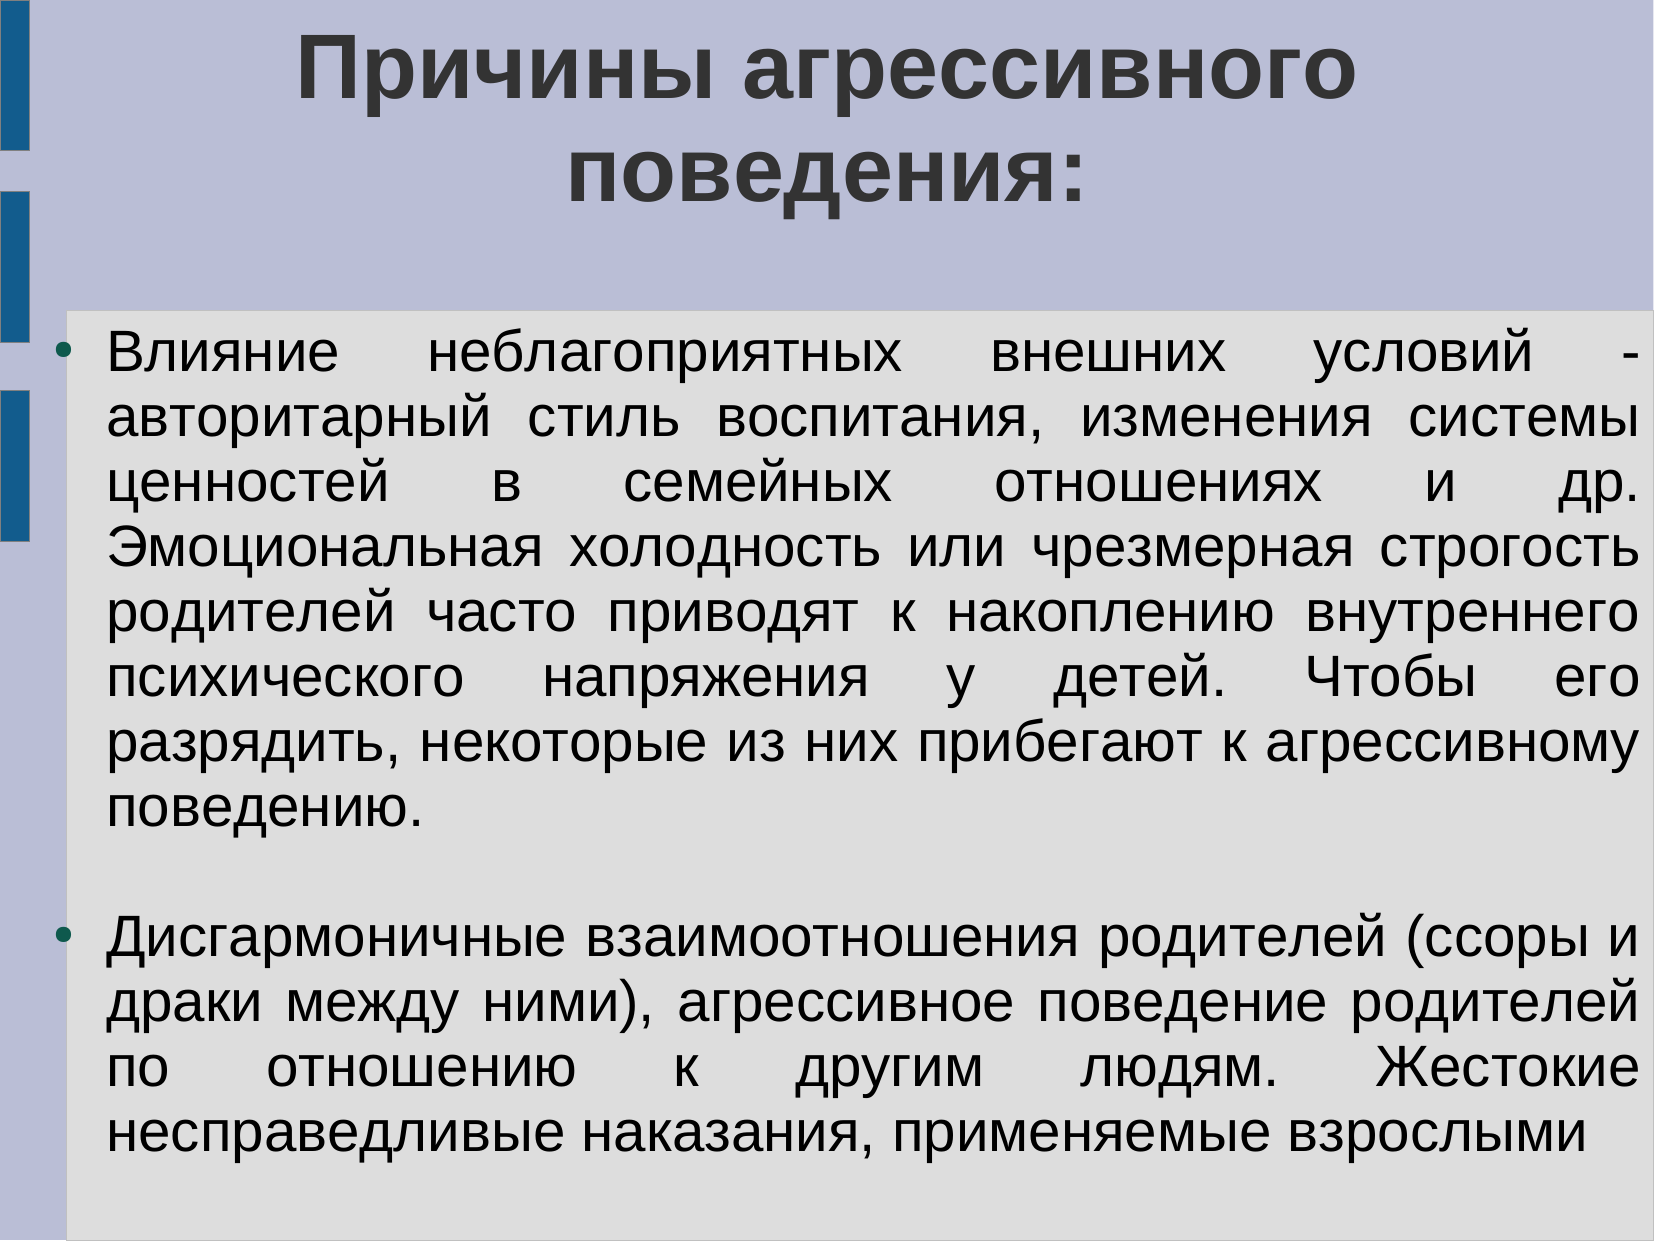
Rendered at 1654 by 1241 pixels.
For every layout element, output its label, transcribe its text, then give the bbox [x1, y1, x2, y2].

title Причины агрессивного поведения: [121, 0, 1534, 237]
list Влияние неблагоприятных внешних условий - авторитарный стиль воспитания, изменения системы ценностей в семейных отношениях и др. Эмоциональная холодность или чрезмерная строгость родителей часто приводят к накоплению внутреннего психического напряжения у детей. Чтобы его разрядить, некоторые из них прибегают к агрессивному поведению. Дисгармоничные взаимоотношения родителей (ссоры и драки между ними), агрессивное поведение родителей по отношению к другим людям. Жестокие несправедливые наказания, применяемые взрослыми [35, 318, 1642, 1241]
